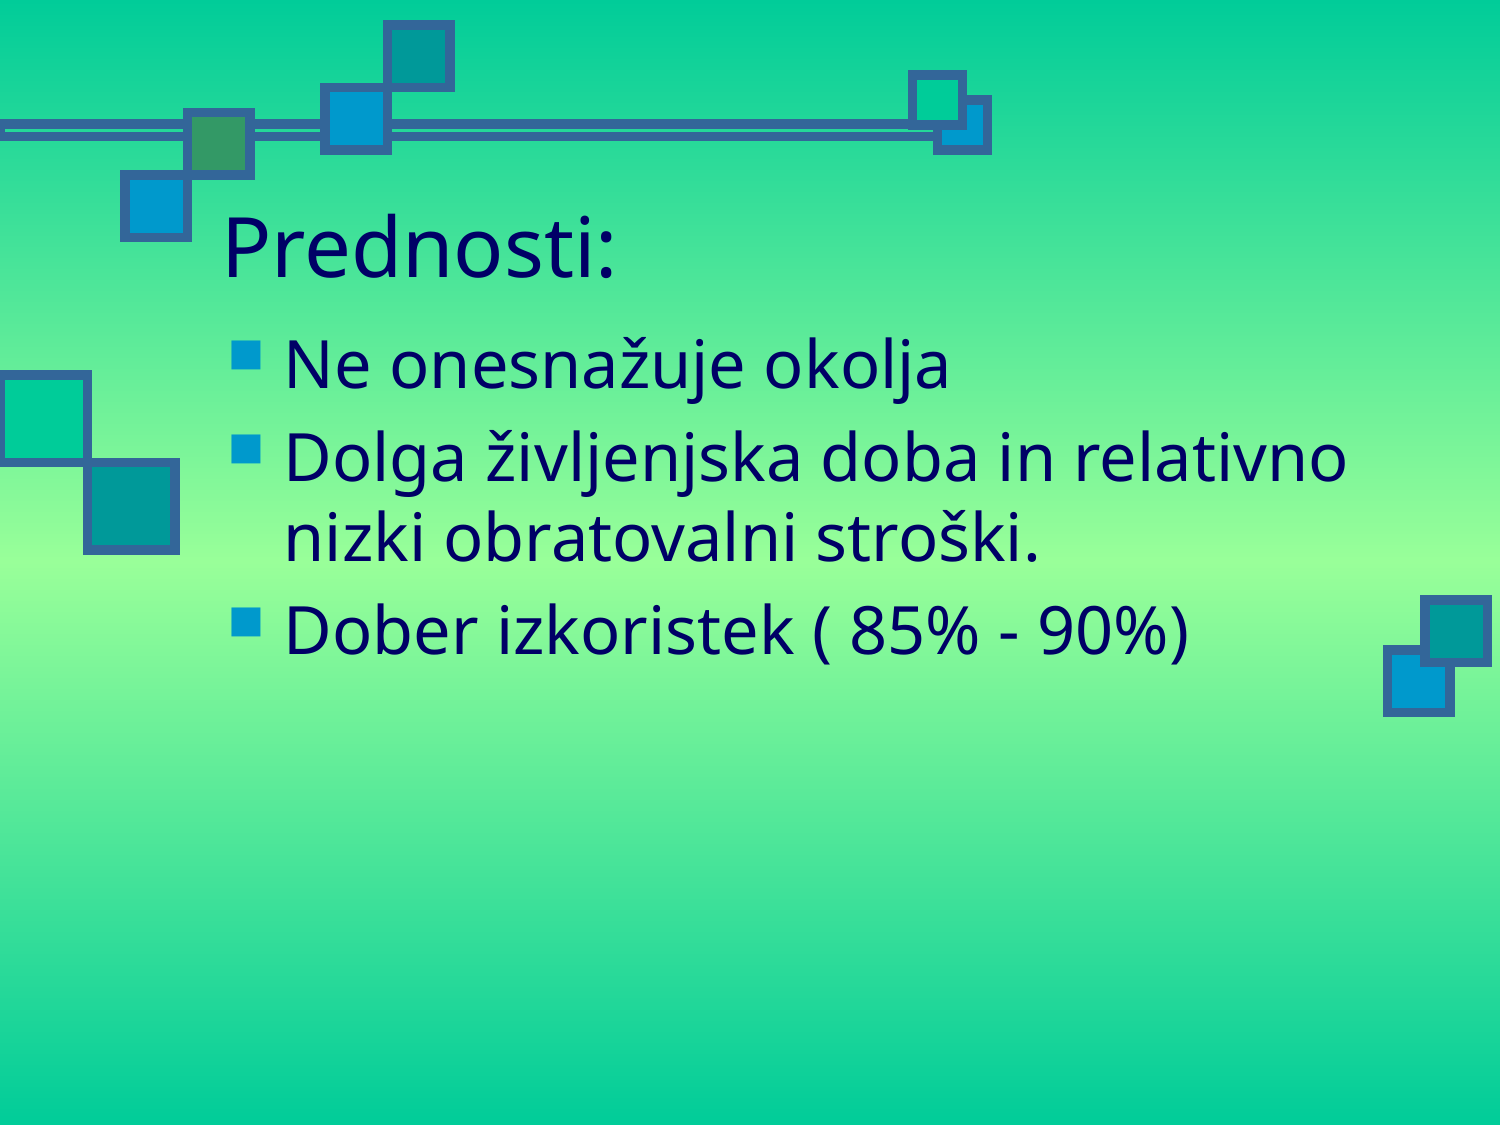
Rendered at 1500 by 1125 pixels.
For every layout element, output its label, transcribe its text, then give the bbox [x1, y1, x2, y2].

list Ne onesnažuje okolja Dolga življenjska doba in relativno nizki obratovalni stroški. Dober izkoristek ( 85% - 90%) [212, 314, 1375, 1013]
title Prednosti: [206, 125, 1369, 363]
